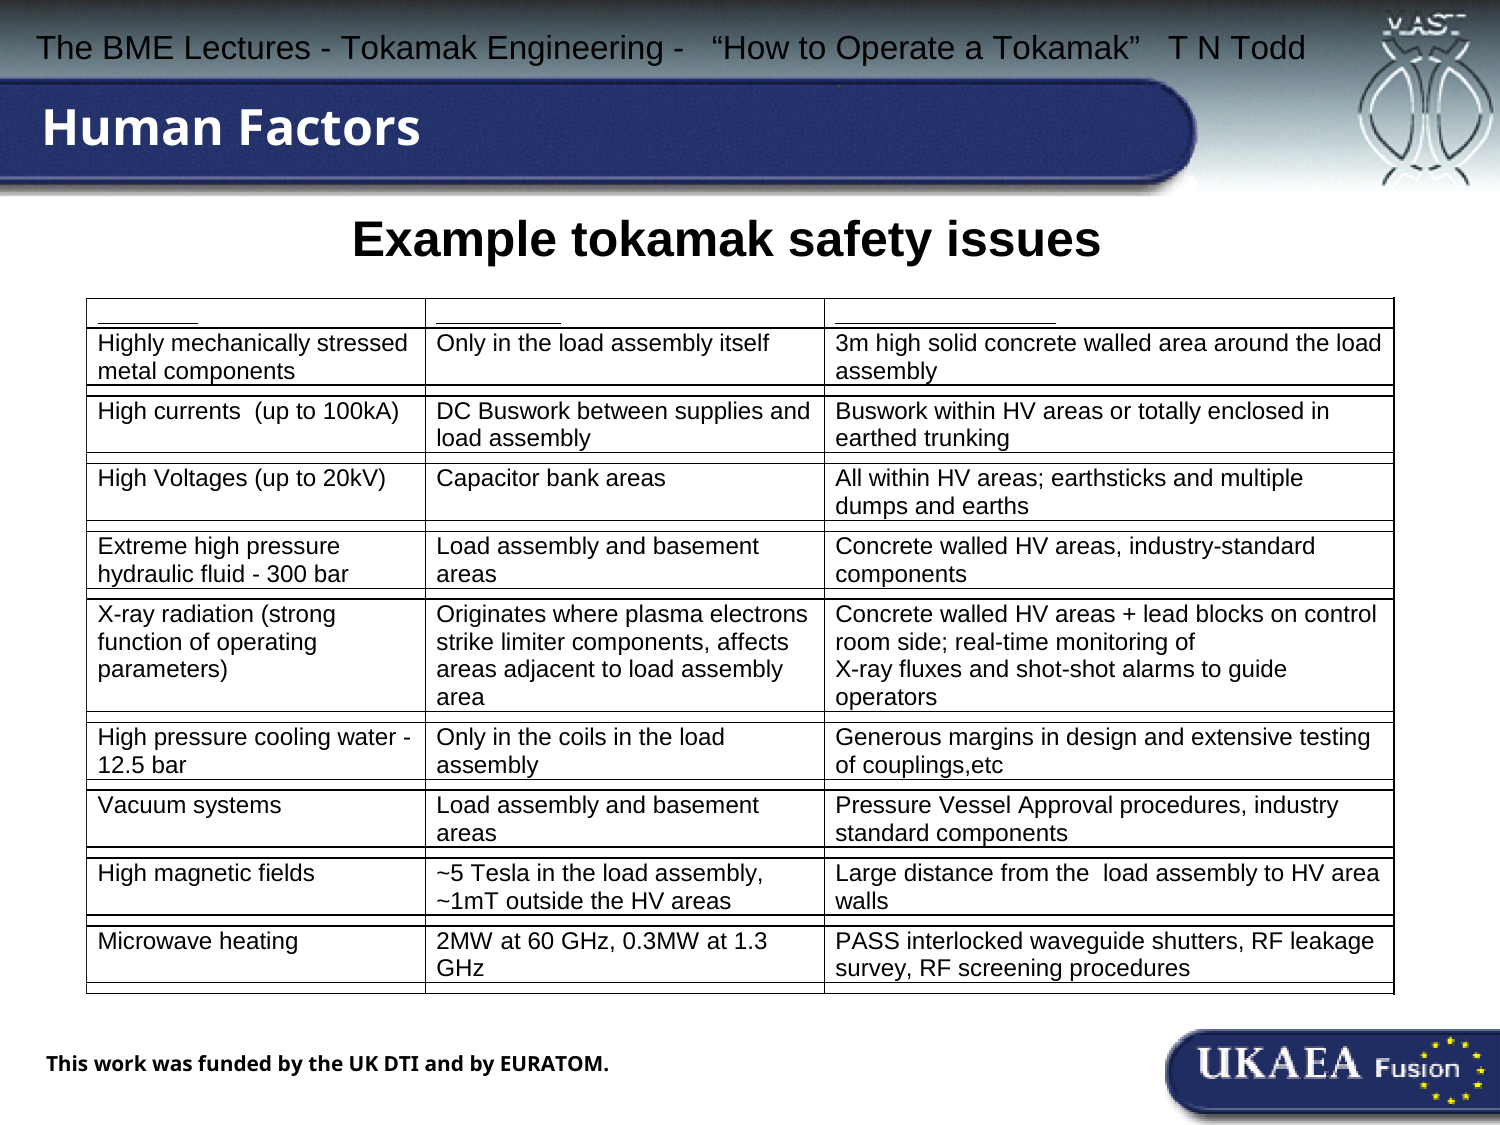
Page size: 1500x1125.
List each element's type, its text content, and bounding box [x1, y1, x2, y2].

chart [86, 297, 1395, 1018]
text_box Example tokamak safety issues [308, 198, 1146, 274]
picture [1165, 1029, 1500, 1125]
picture [0, 0, 1500, 202]
text_box This work was funded by the UK DTI and by EURATOM. [31, 1042, 1113, 1083]
text_box The BME Lectures - Tokamak Engineering - “How to Operate a Tokamak” T N Todd [0, 18, 1323, 60]
text_box Human Factors [26, 88, 437, 164]
